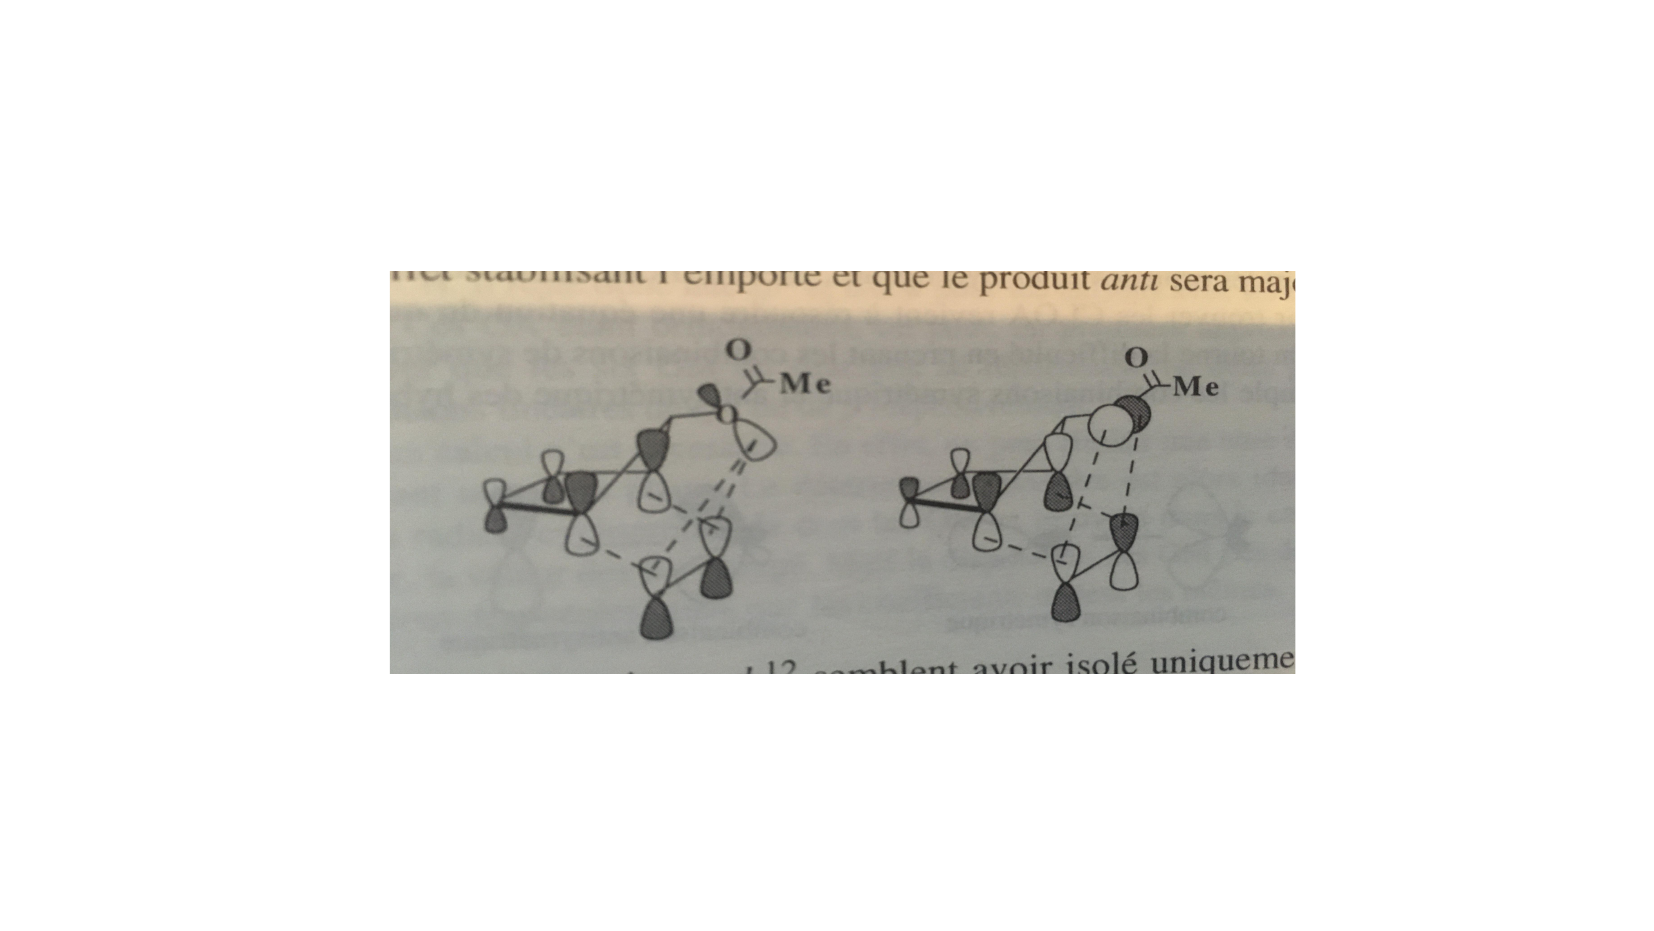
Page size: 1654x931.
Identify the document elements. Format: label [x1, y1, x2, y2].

picture [389, 271, 1296, 674]
